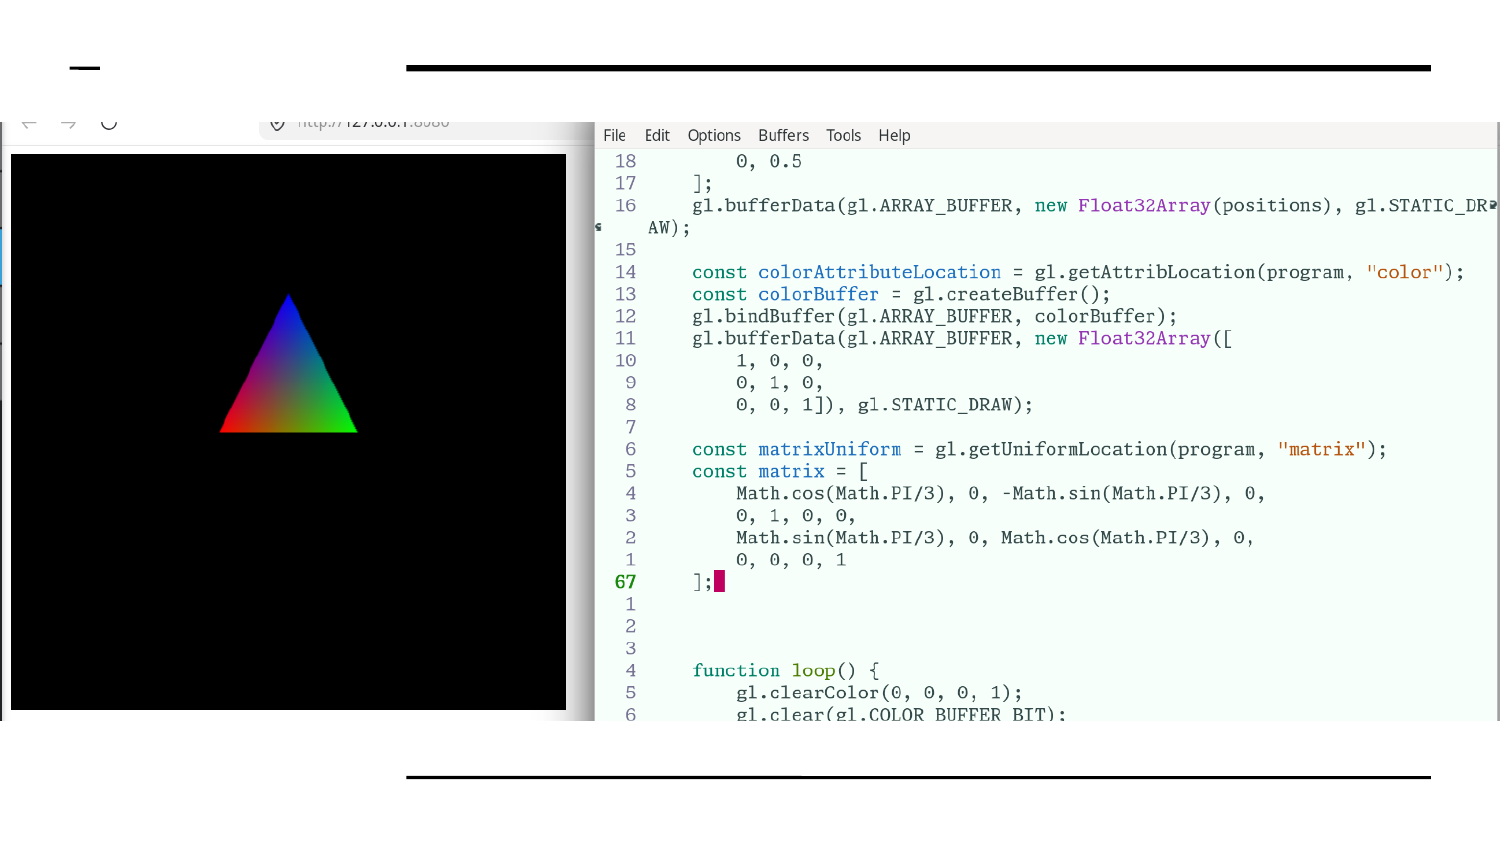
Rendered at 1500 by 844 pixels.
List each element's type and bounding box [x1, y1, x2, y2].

picture [0, 122, 1500, 721]
